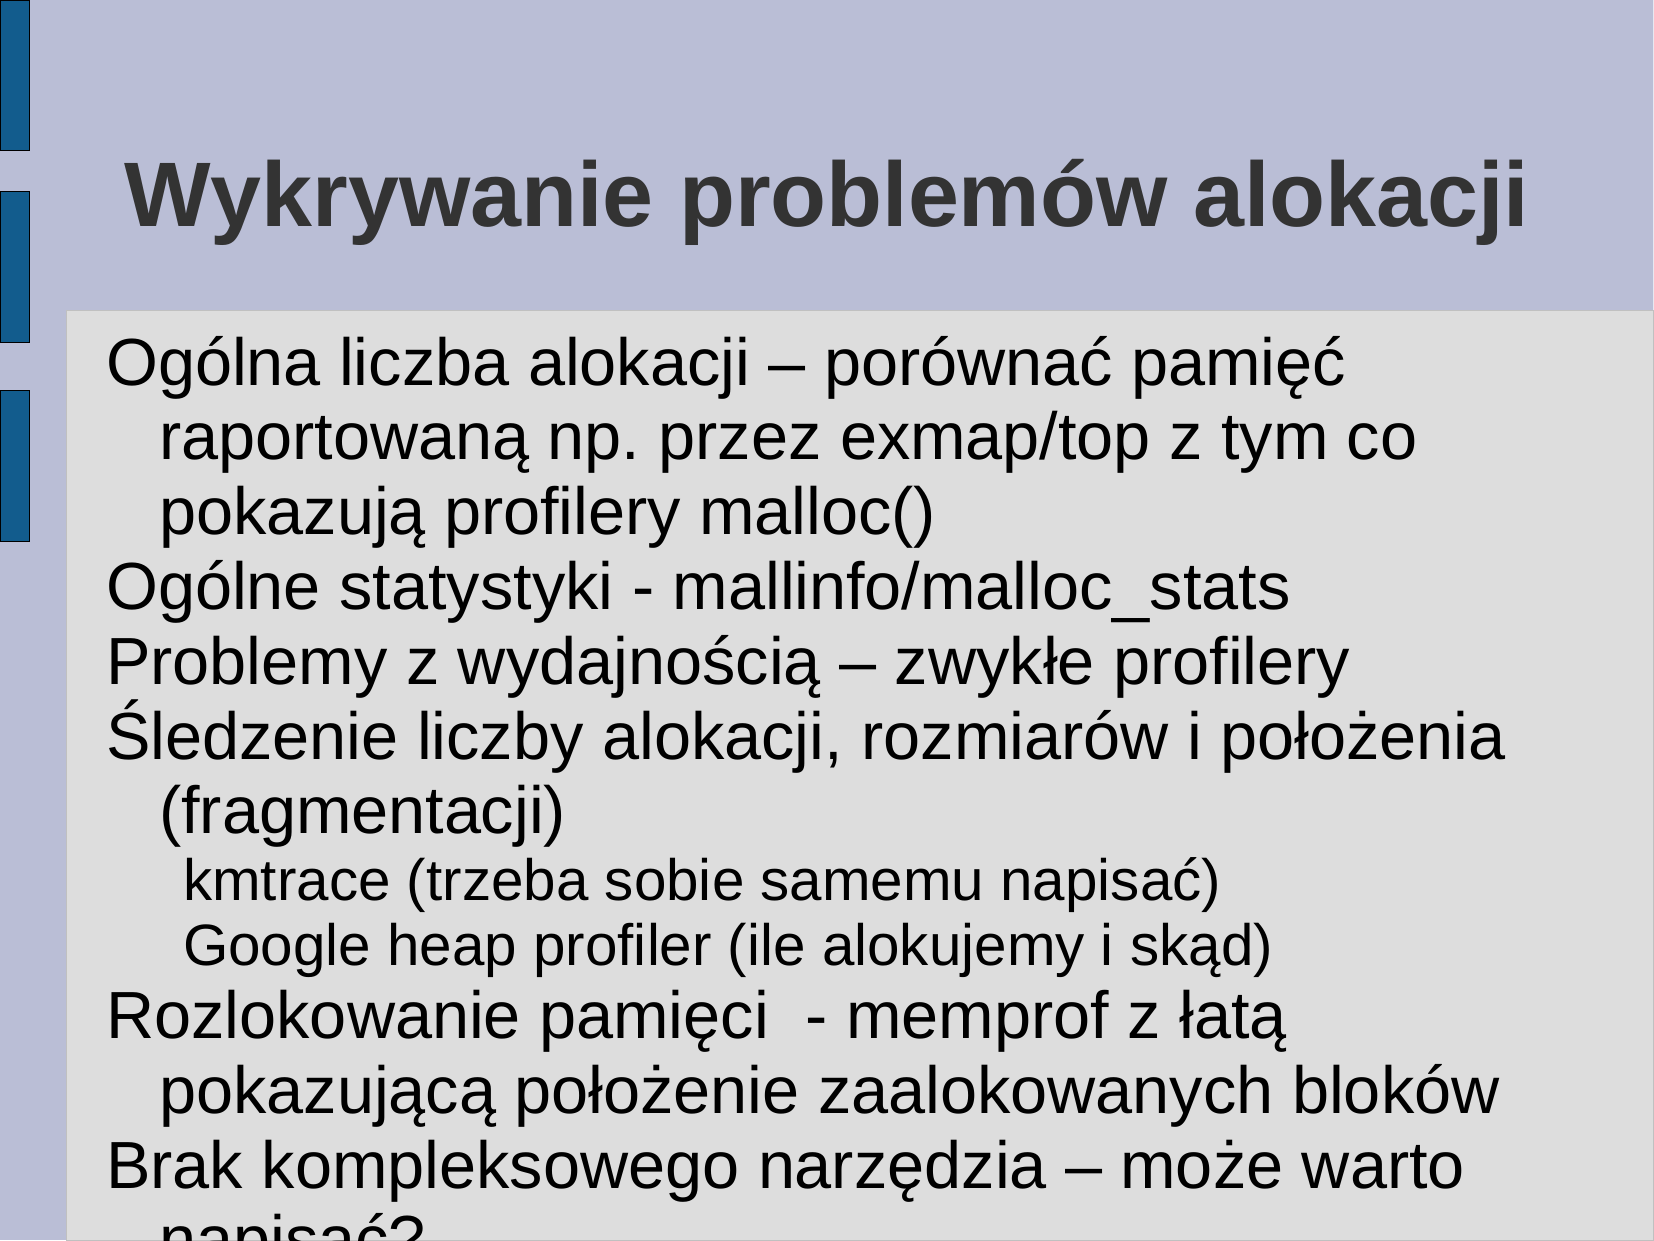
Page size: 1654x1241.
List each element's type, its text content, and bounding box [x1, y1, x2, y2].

title Wykrywanie problemów alokacji [121, 91, 1534, 299]
list Ogólna liczba alokacji – porównać pamięć raportowaną np. przez exmap/top z tym co pokazują profilery malloc() Ogólne statystyki - mallinfo/malloc_stats Problemy z wydajnością – zwykłe profilery Śledzenie liczby alokacji, rozmiarów i położenia (fragmentacji) kmtrace (trzeba sobie samemu napisać) Google heap profiler (ile alokujemy i skąd) Rozlokowanie pamięci - memprof z łatą pokazującą położenie zaalokowanych bloków Brak kompleksowego narzędzia – może warto napisać? [88, 324, 1595, 1240]
